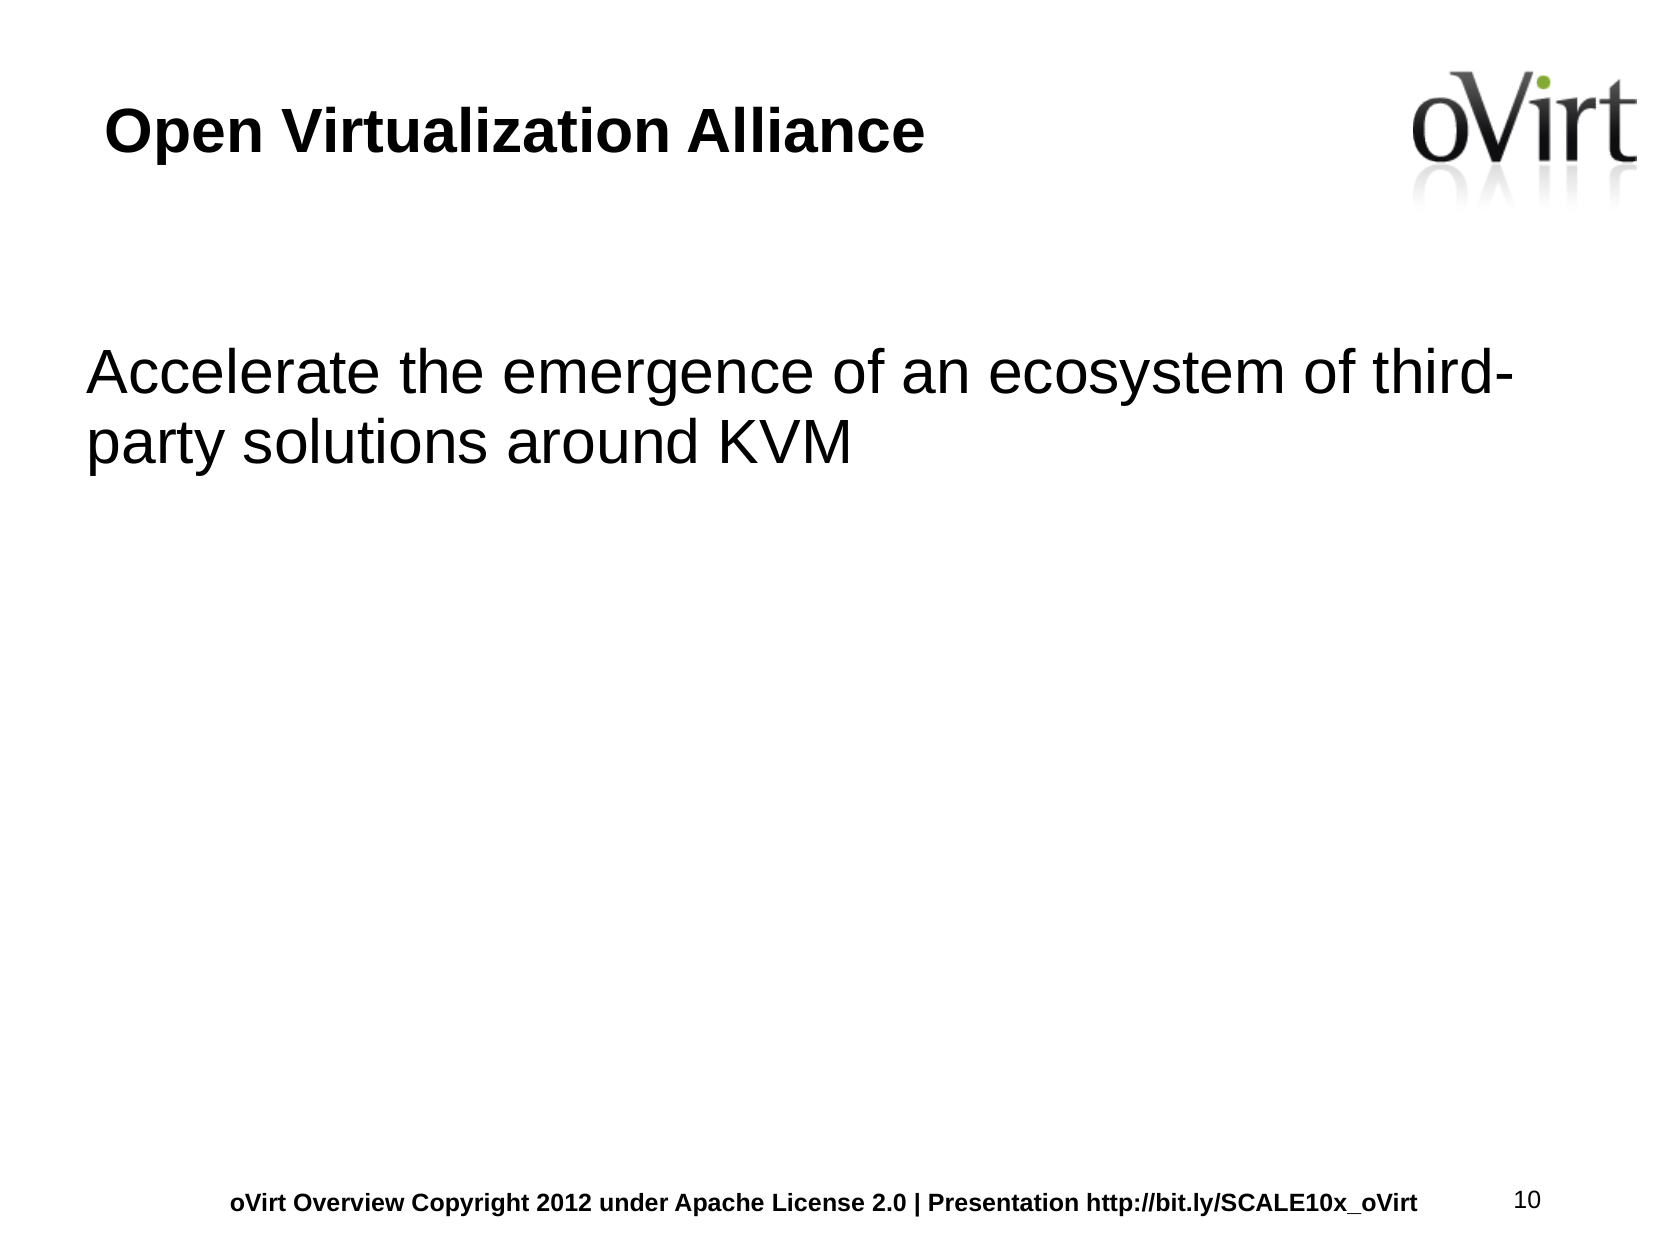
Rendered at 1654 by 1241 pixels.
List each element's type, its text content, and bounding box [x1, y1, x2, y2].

list Accelerate the emergence of an ecosystem of third-party solutions around KVM [86, 337, 1576, 488]
title Open Virtualization Alliance [82, 37, 1303, 226]
picture [1413, 63, 1637, 212]
